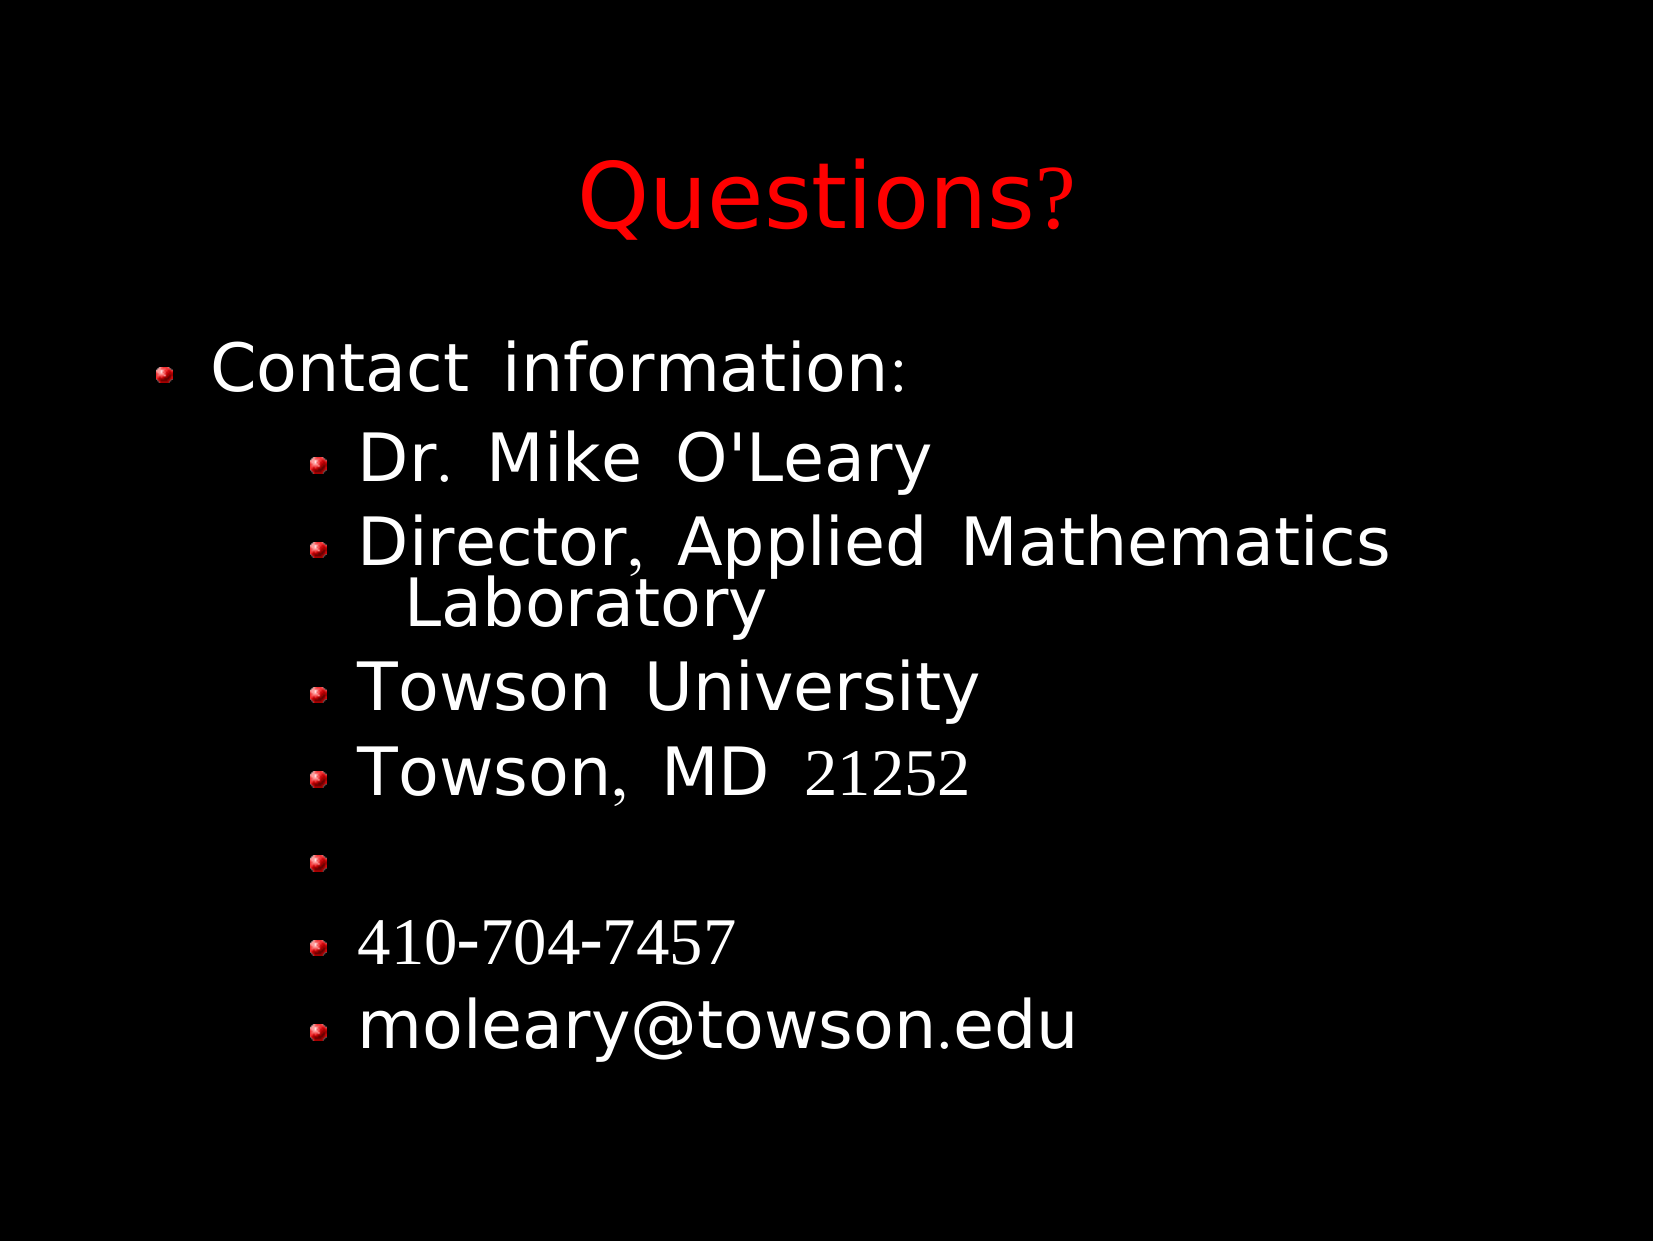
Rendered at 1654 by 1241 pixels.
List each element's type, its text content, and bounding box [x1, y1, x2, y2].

title Questions? [121, 102, 1533, 311]
list Contact information: Dr. Mike O'Leary Director, Applied Mathematics Laboratory Towson University Towson, MD 21252 410-704-7457 moleary@towson.edu [121, 344, 1533, 1162]
